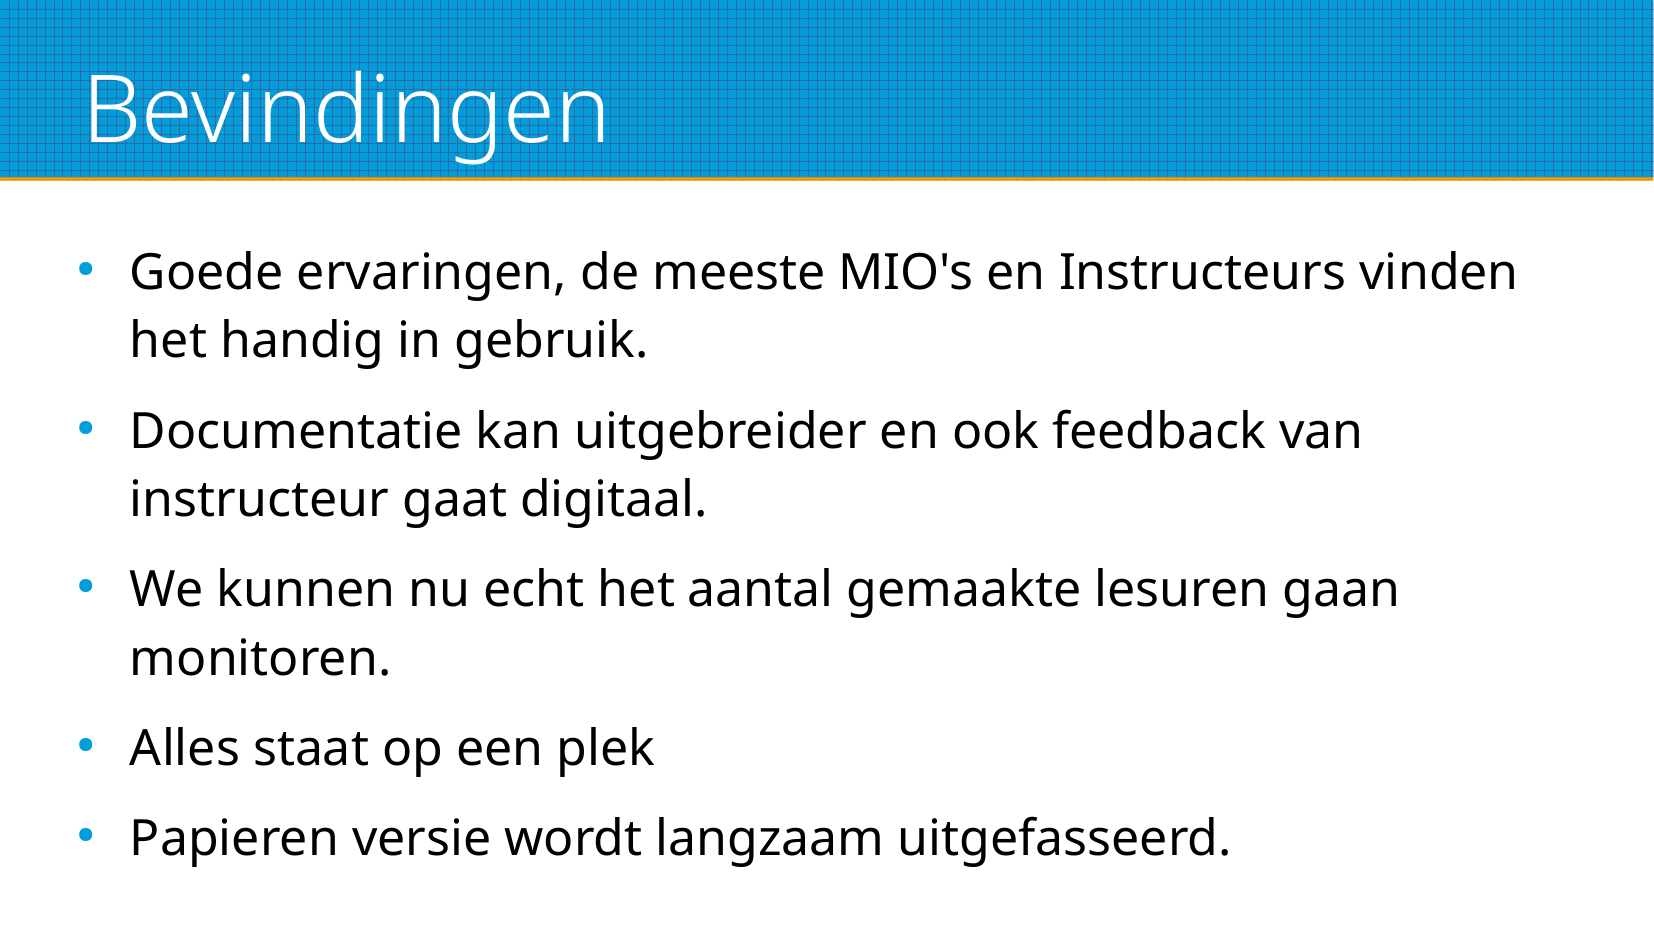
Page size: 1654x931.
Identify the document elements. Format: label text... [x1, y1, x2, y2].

title Bevindingen [82, 14, 1571, 171]
list Goede ervaringen, de meeste MIO's en Instructeurs vinden het handig in gebruik. Documentatie kan uitgebreider en ook feedback van instructeur gaat digitaal. We kunnen nu echt het aantal gemaakte lesuren gaan monitoren. Alles staat op een plek Papieren versie wordt langzaam uitgefasseerd. [59, 236, 1540, 811]
